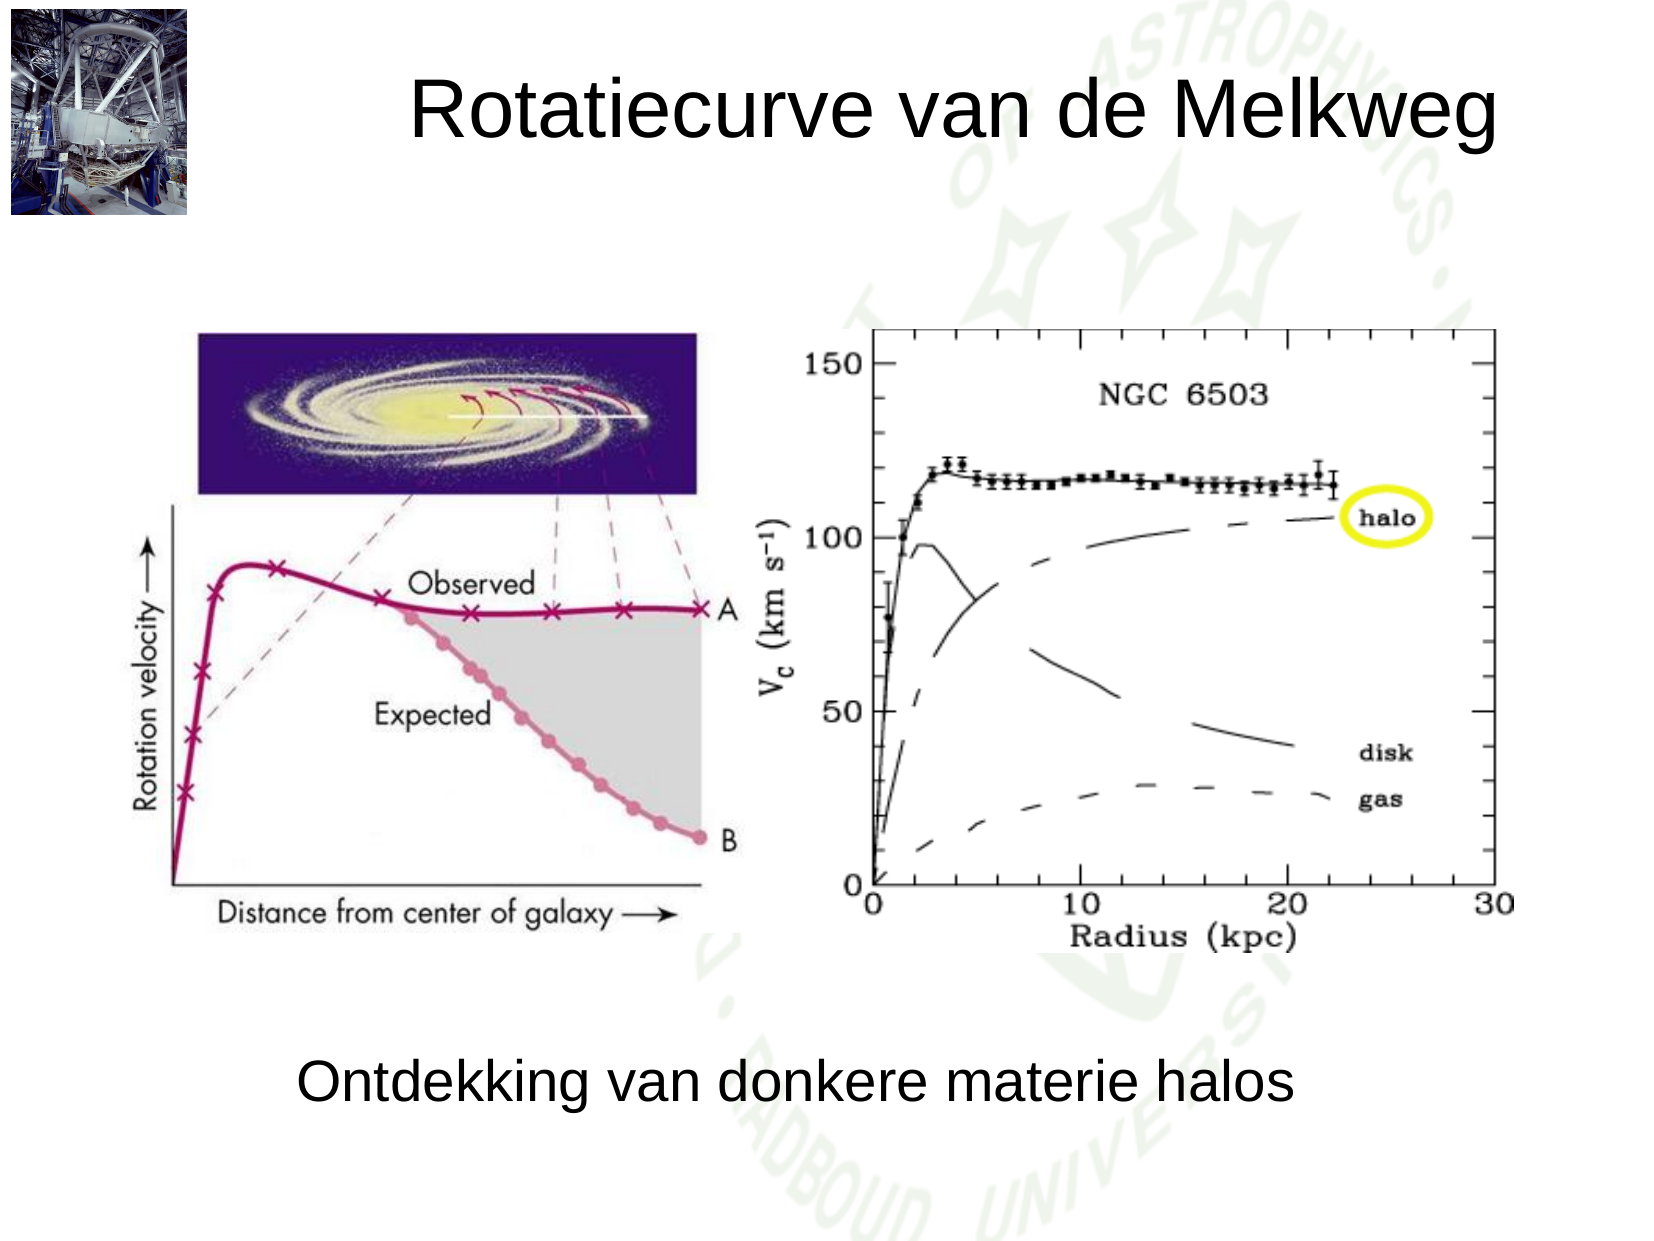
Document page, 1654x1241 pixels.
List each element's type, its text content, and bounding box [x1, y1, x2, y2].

text_box Rotatiecurve van de Melkweg [393, 55, 1517, 163]
text_box Ontdekking van donkere materie halos [281, 1041, 1548, 1122]
picture [0, 0, 1654, 1241]
